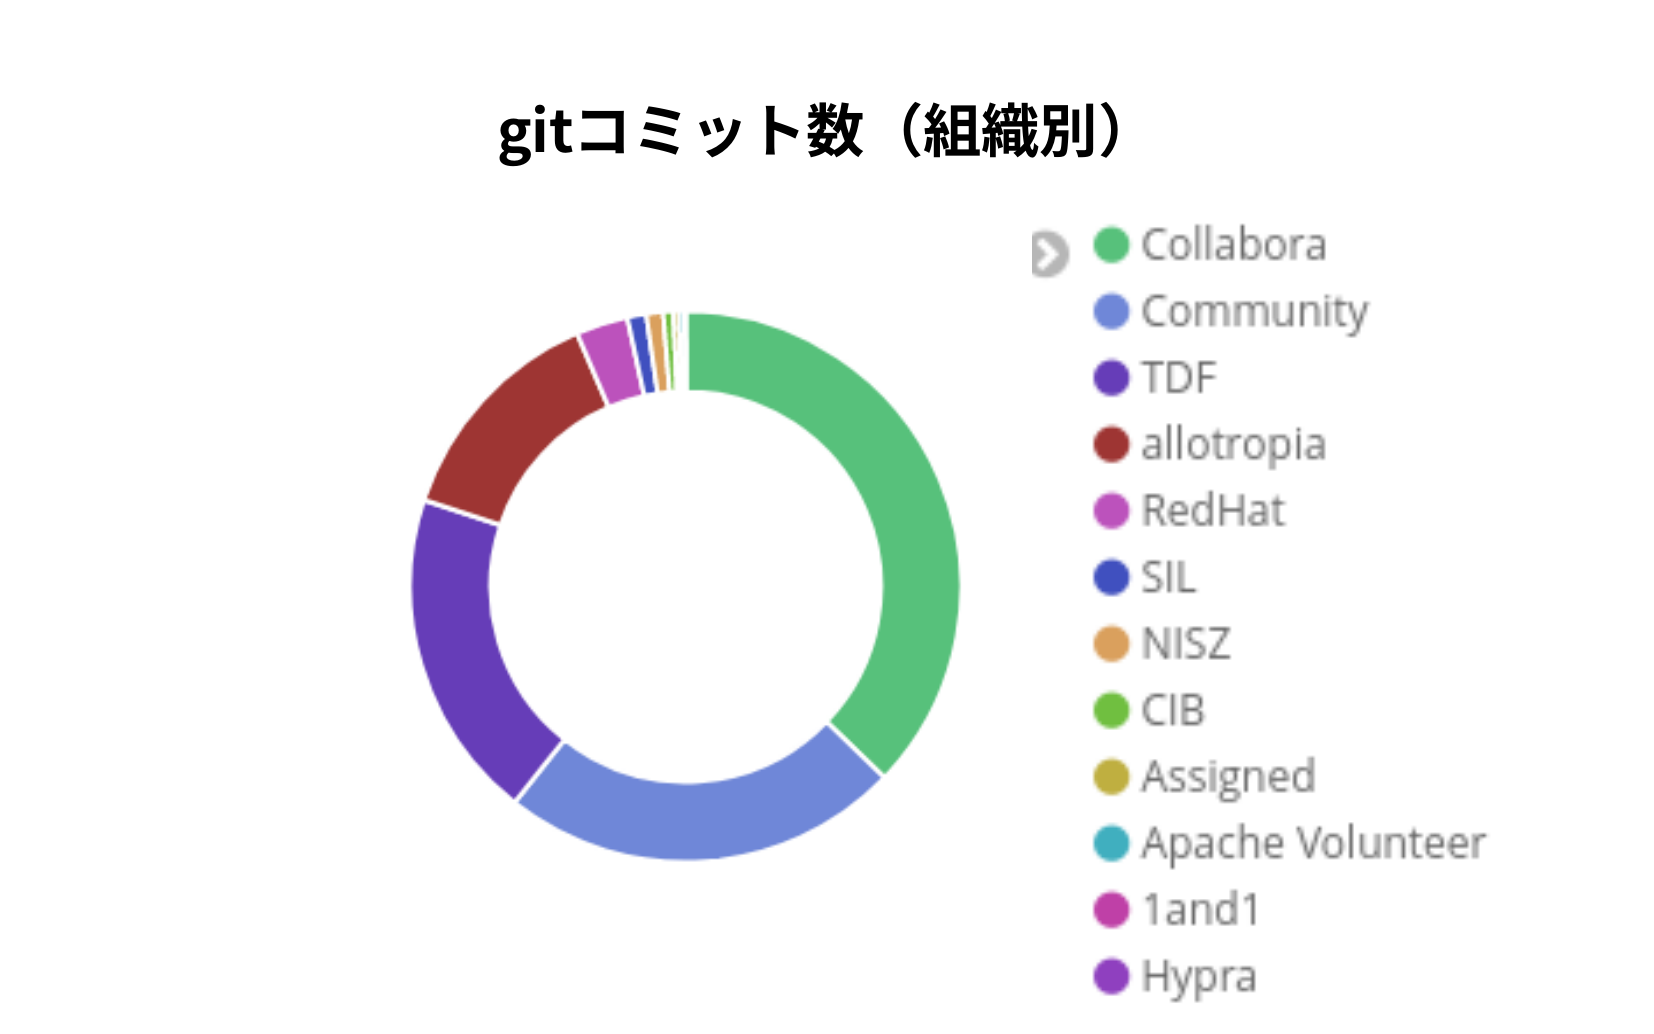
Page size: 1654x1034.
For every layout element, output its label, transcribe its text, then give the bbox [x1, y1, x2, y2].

picture [352, 253, 1014, 933]
picture [1032, 177, 1571, 1034]
title gitコミット数（組織別） [82, 41, 1571, 214]
